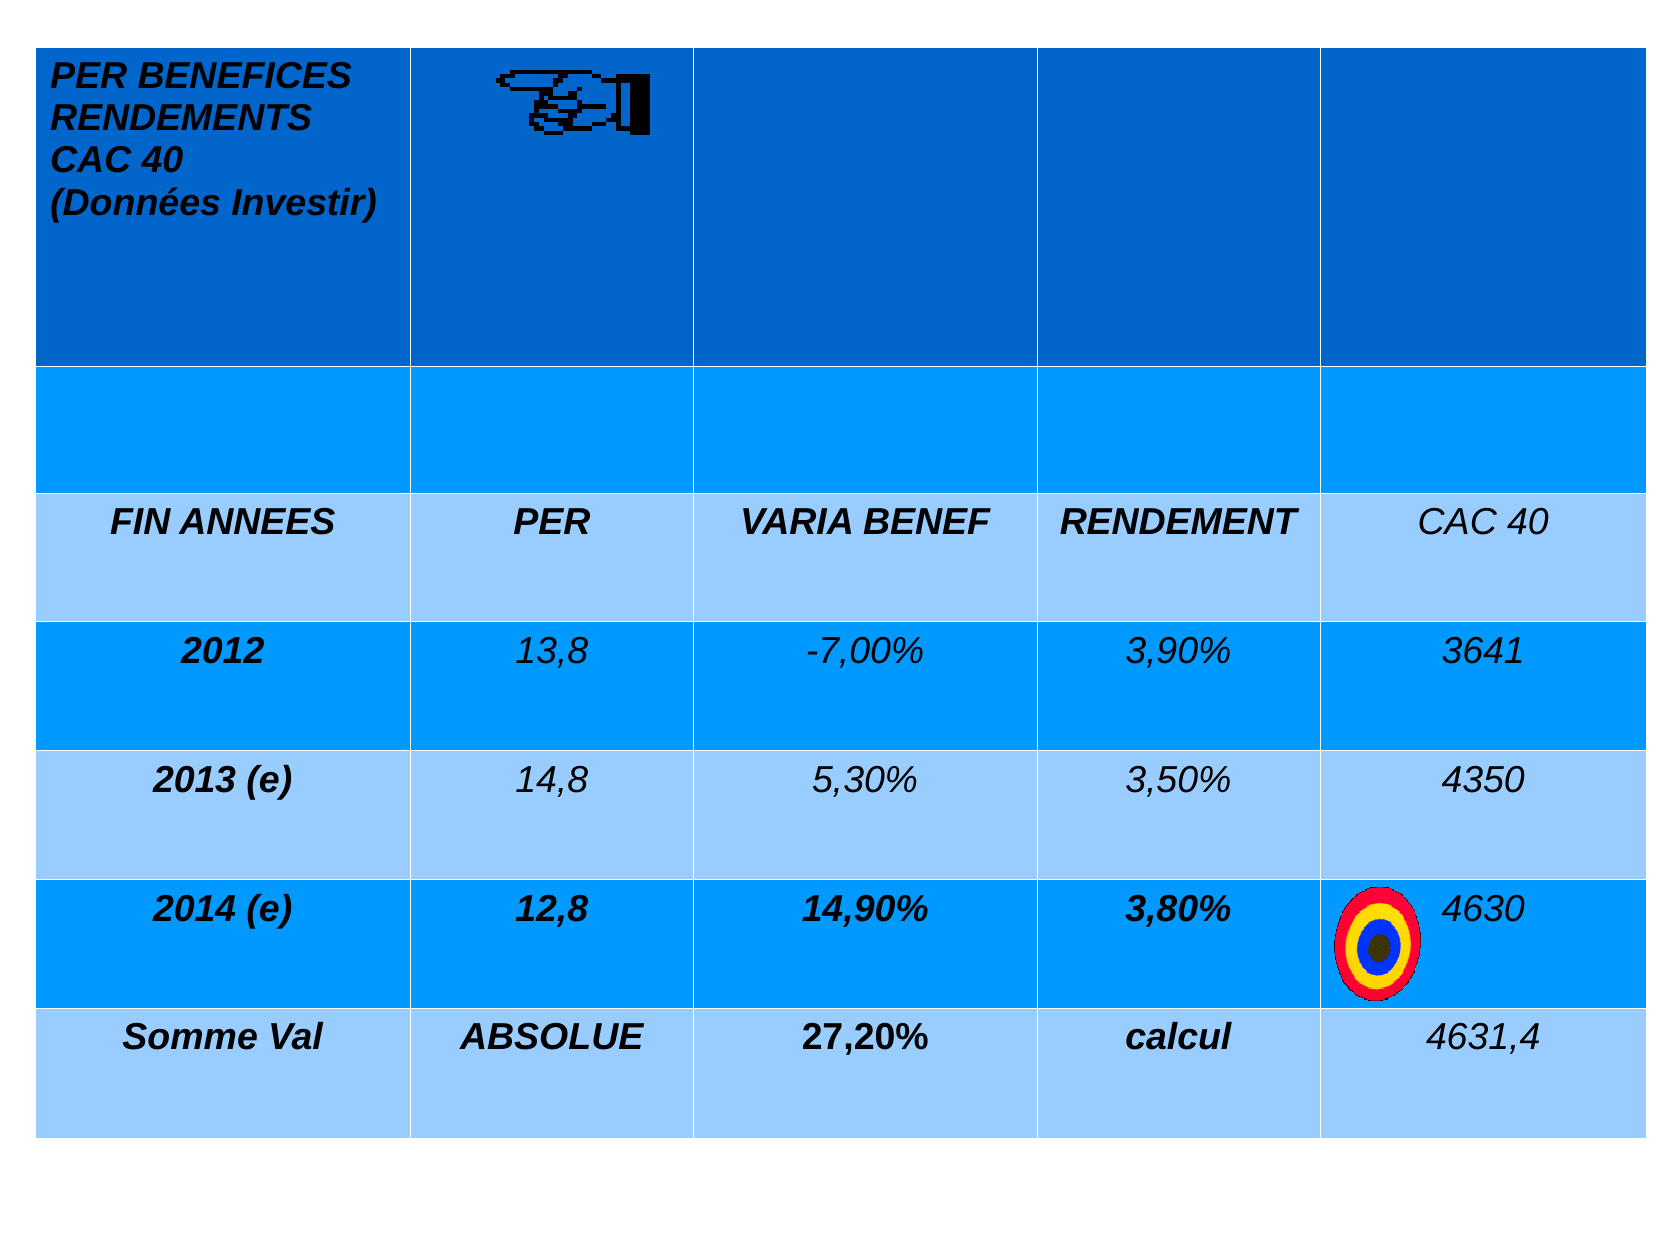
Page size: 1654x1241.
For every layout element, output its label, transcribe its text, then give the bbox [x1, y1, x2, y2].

table_cell 2012 [36, 622, 410, 750]
table_header [1321, 48, 1646, 366]
table_cell -7,00% [694, 622, 1037, 750]
table_cell 14,90% [694, 880, 1037, 1008]
table_cell 2014 (e) [36, 880, 410, 1008]
table_cell 12,8 [411, 880, 693, 1008]
table_header PER BENEFICES RENDEMENTS CAC 40 (Données Investir) [36, 48, 410, 366]
table_cell Somme Val [36, 1009, 410, 1138]
table_cell 4350 [1321, 751, 1646, 879]
table_cell 4630 [1321, 880, 1646, 1008]
table_cell 5,30% [694, 751, 1037, 879]
table_cell RENDEMENT [1038, 494, 1320, 621]
table_cell 14,8 [411, 751, 693, 879]
table_cell [36, 367, 410, 493]
table_cell 4631,4 [1321, 1009, 1646, 1138]
table_cell [1038, 367, 1320, 493]
table_cell [411, 367, 693, 493]
table_cell 3641 [1321, 622, 1646, 750]
table_cell 13,8 [411, 622, 693, 750]
table_cell [694, 367, 1037, 493]
table_cell FIN ANNEES [36, 494, 410, 621]
picture [1305, 885, 1453, 1032]
table_header [694, 48, 1037, 366]
table_cell 2013 (e) [36, 751, 410, 879]
table_cell 4631,4 [1451, 1035, 1462, 1047]
table_cell ABSOLUE [411, 1009, 693, 1138]
table_cell VARIA BENEF [694, 494, 1037, 621]
table_cell 27,20% [694, 1009, 1037, 1138]
table_header [1038, 48, 1320, 366]
table_cell CAC 40 [1321, 494, 1646, 621]
table_cell [1321, 367, 1646, 493]
table_cell 3,90% [1038, 622, 1320, 750]
table_cell calcul [1038, 1009, 1320, 1138]
table_cell PER [411, 494, 693, 621]
table_header [411, 48, 693, 366]
table_cell 3,50% [1038, 751, 1320, 879]
table_cell 3,80% [1038, 880, 1320, 1008]
picture [496, 70, 650, 201]
